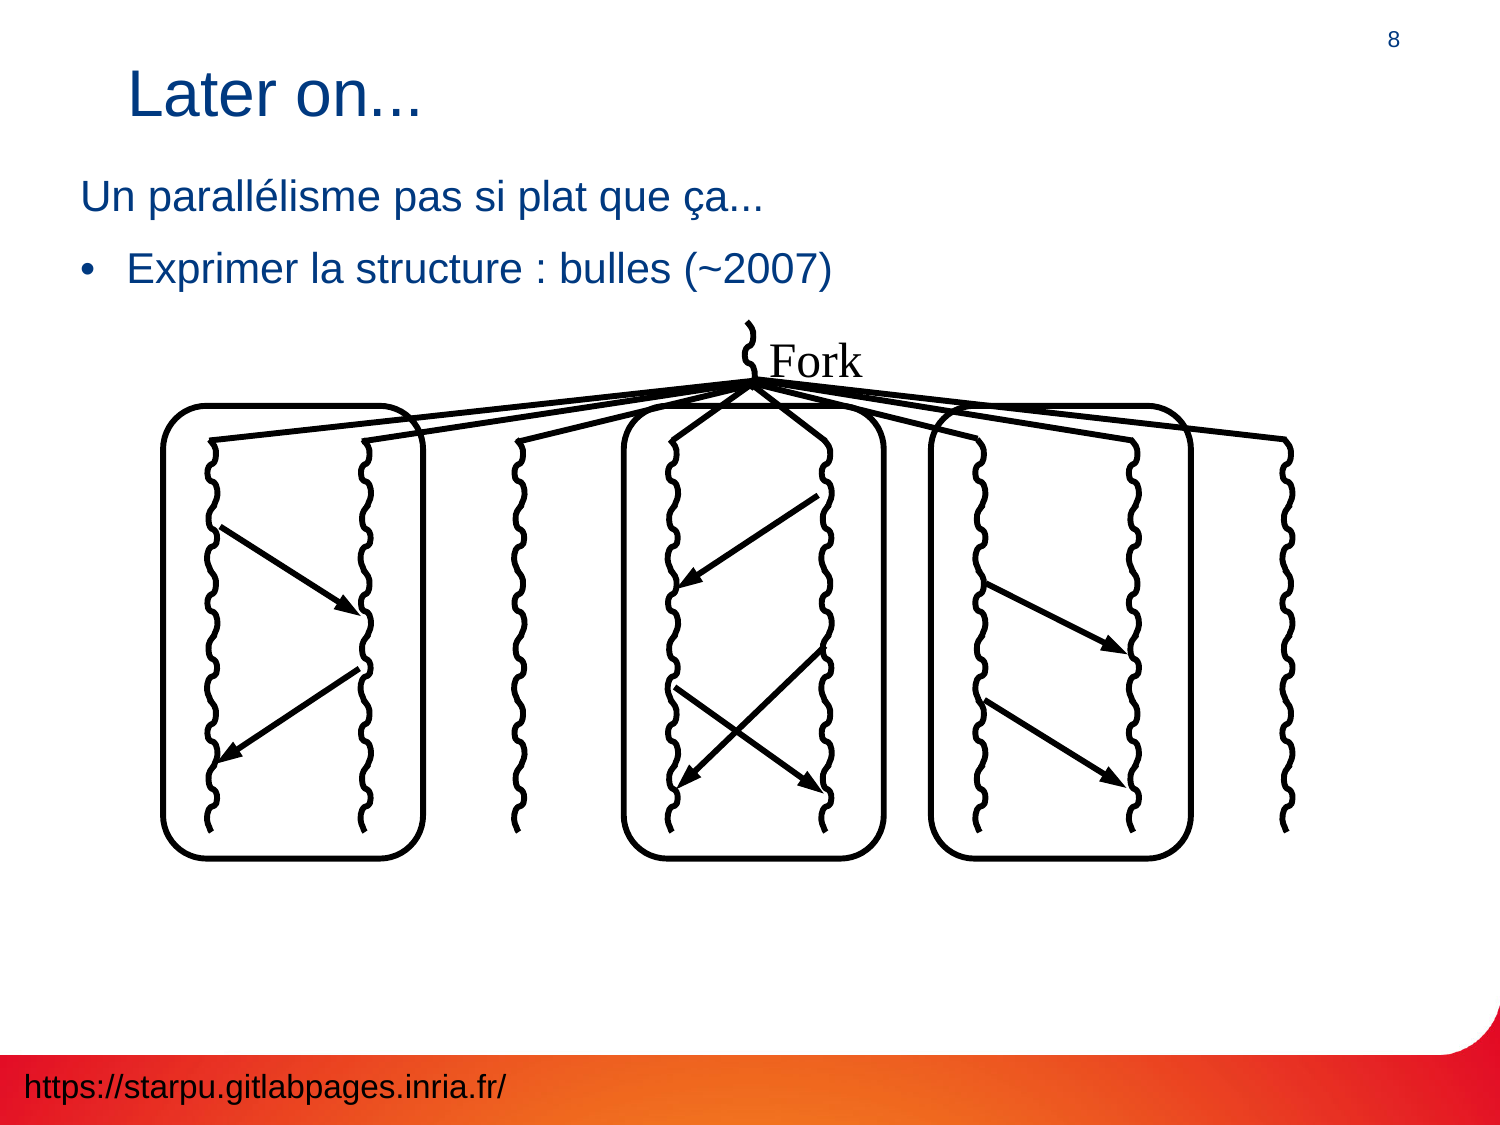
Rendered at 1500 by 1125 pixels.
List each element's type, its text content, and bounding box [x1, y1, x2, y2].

title Later on... [112, 0, 1474, 188]
text_box Fork [751, 384, 881, 477]
picture [0, 947, 1500, 1125]
list Un parallélisme pas si plat que ça... Exprimer la structure : bulles (~2007) [65, 164, 1428, 946]
text_box Fork [751, 317, 881, 390]
